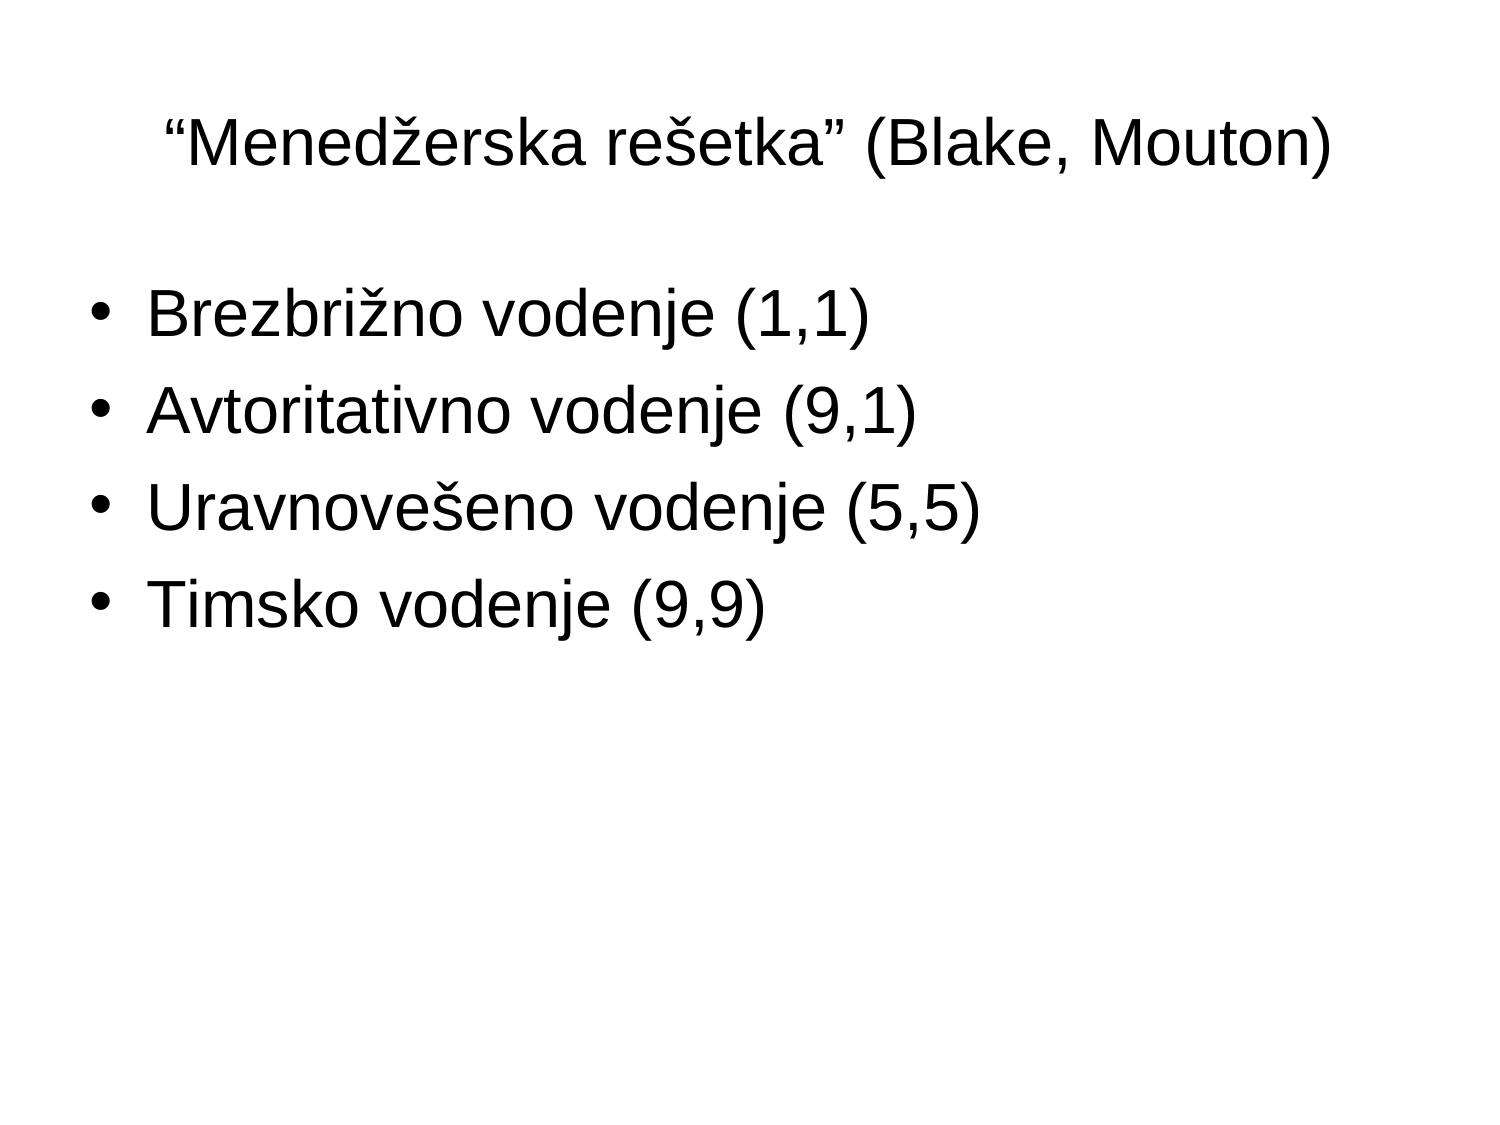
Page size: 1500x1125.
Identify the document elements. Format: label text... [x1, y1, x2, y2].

title “Menedžerska rešetka” (Blake, Mouton) [75, 45, 1426, 233]
list Brezbrižno vodenje (1,1) Avtoritativno vodenje (9,1) Uravnovešeno vodenje (5,5) Timsko vodenje (9,9) [75, 262, 1426, 1006]
